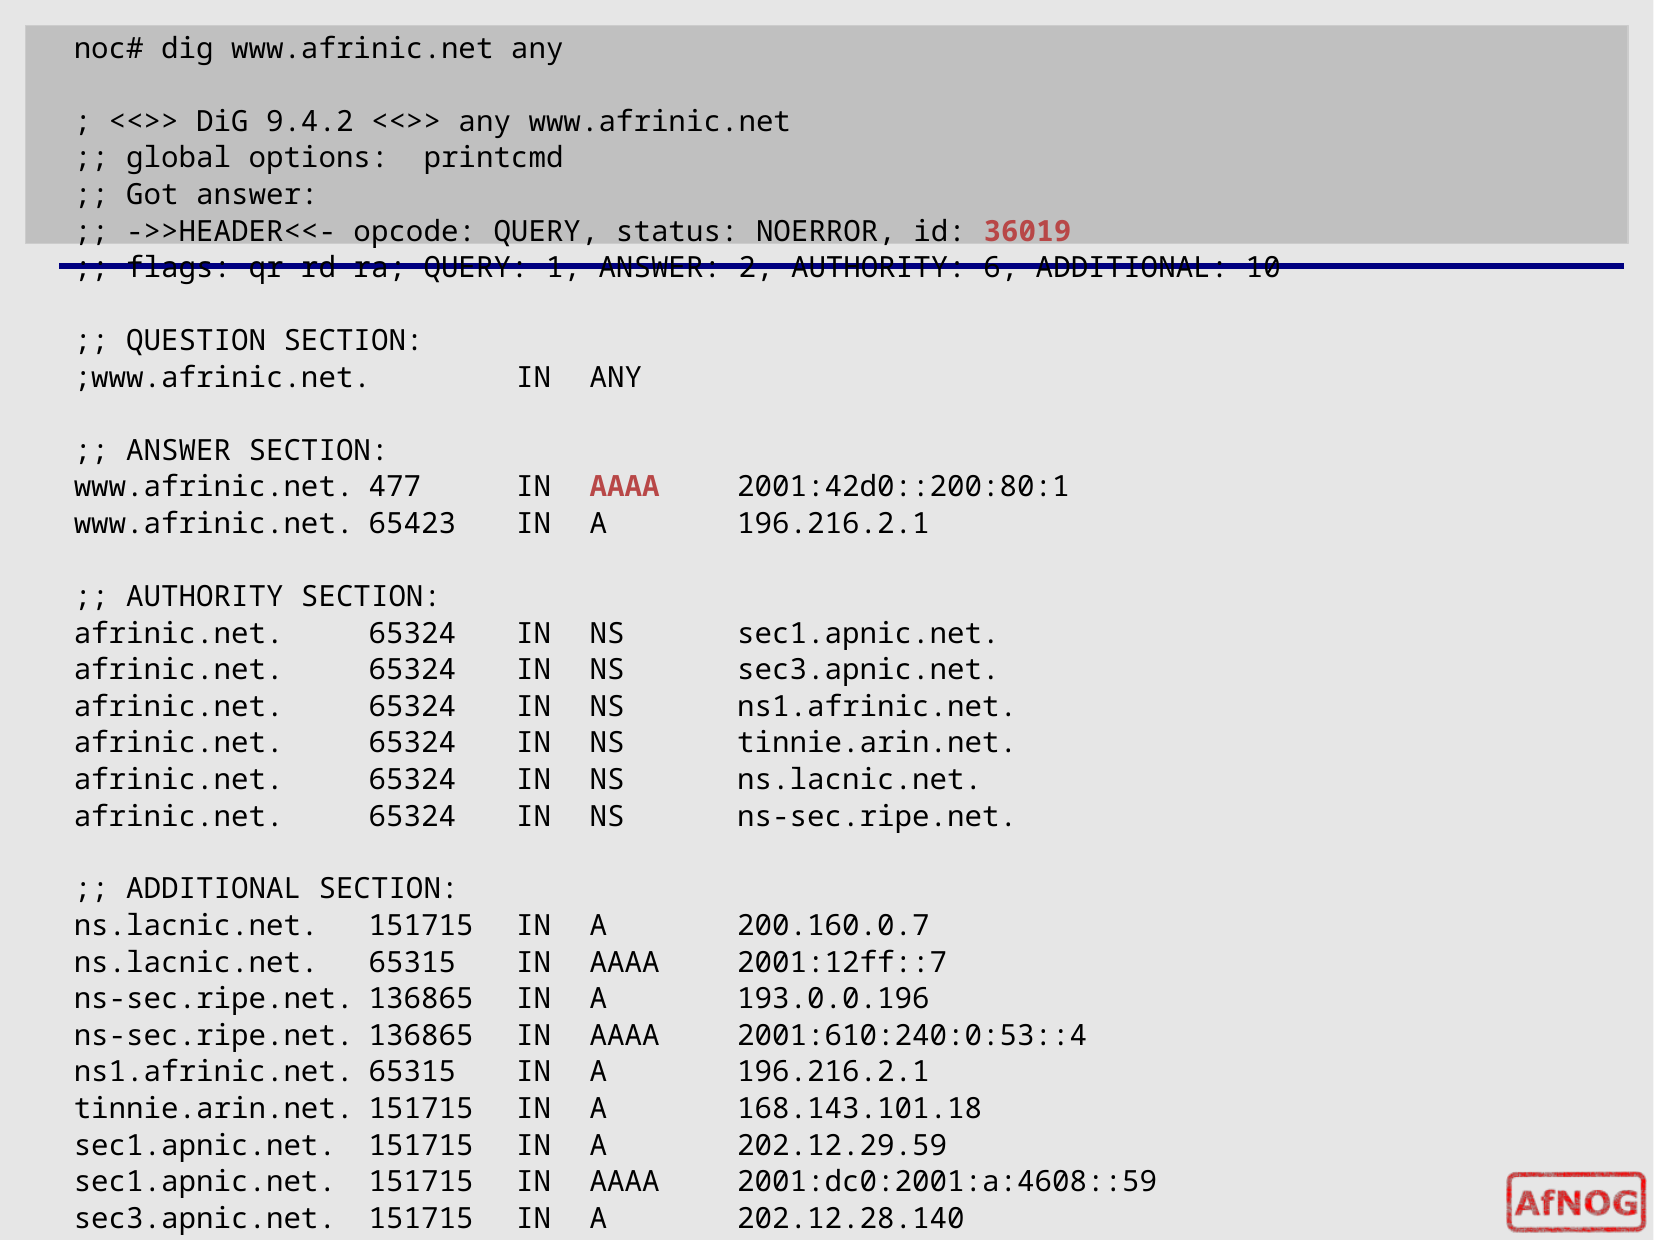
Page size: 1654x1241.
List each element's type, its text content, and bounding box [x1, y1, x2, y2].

text_box noc# dig www.afrinic.net any ; <<>> DiG 9.4.2 <<>> any www.afrinic.net ;; global options: printcmd ;; Got answer: ;; ->>HEADER<<- opcode: QUERY, status: NOERROR, id: 36019 ;; flags: qr rd ra; QUERY: 1, ANSWER: 2, AUTHORITY: 6, ADDITIONAL: 10 ;; QUESTION SECTION: ;www.afrinic.net. IN ANY ;; ANSWER SECTION: www.afrinic.net. 477 IN AAAA 2001:42d0::200:80:1 www.afrinic.net. 65423 IN A 196.216.2.1 ;; AUTHORITY SECTION: afrinic.net. 65324 IN NS sec1.apnic.net. afrinic.net. 65324 IN NS sec3.apnic.net. afrinic.net. 65324 IN NS ns1.afrinic.net. afrinic.net. 65324 IN NS tinnie.arin.net. afrinic.net. 65324 IN NS ns.lacnic.net. afrinic.net. 65324 IN NS ns-sec.ripe.net. ;; ADDITIONAL SECTION: ns.lacnic.net. 151715 IN A 200.160.0.7 ns.lacnic.net. 65315 IN AAAA 2001:12ff::7 ns-sec.ripe.net. 136865 IN A 193.0.0.196 ns-sec.ripe.net. 136865 IN AAAA 2001:610:240:0:53::4 ns1.afrinic.net. 65315 IN A 196.216.2.1 tinnie.arin.net. 151715 IN A 168.143.101.18 sec1.apnic.net. 151715 IN A 202.12.29.59 sec1.apnic.net. 151715 IN AAAA 2001:dc0:2001:a:4608::59 sec3.apnic.net. 151715 IN A 202.12.28.140 sec3.apnic.net. 151715 IN AAAA 2001:dc0:1:0:4777::140 ;; Query time: 1 msec ;; SERVER: 196.200.218.1#53(196.200.218.1) ;; WHEN: Tue May 27 08:48:13 2008 ;; MSG SIZE rcvd: 423 [59, 21, 1388, 1231]
picture [1505, 1170, 1648, 1235]
